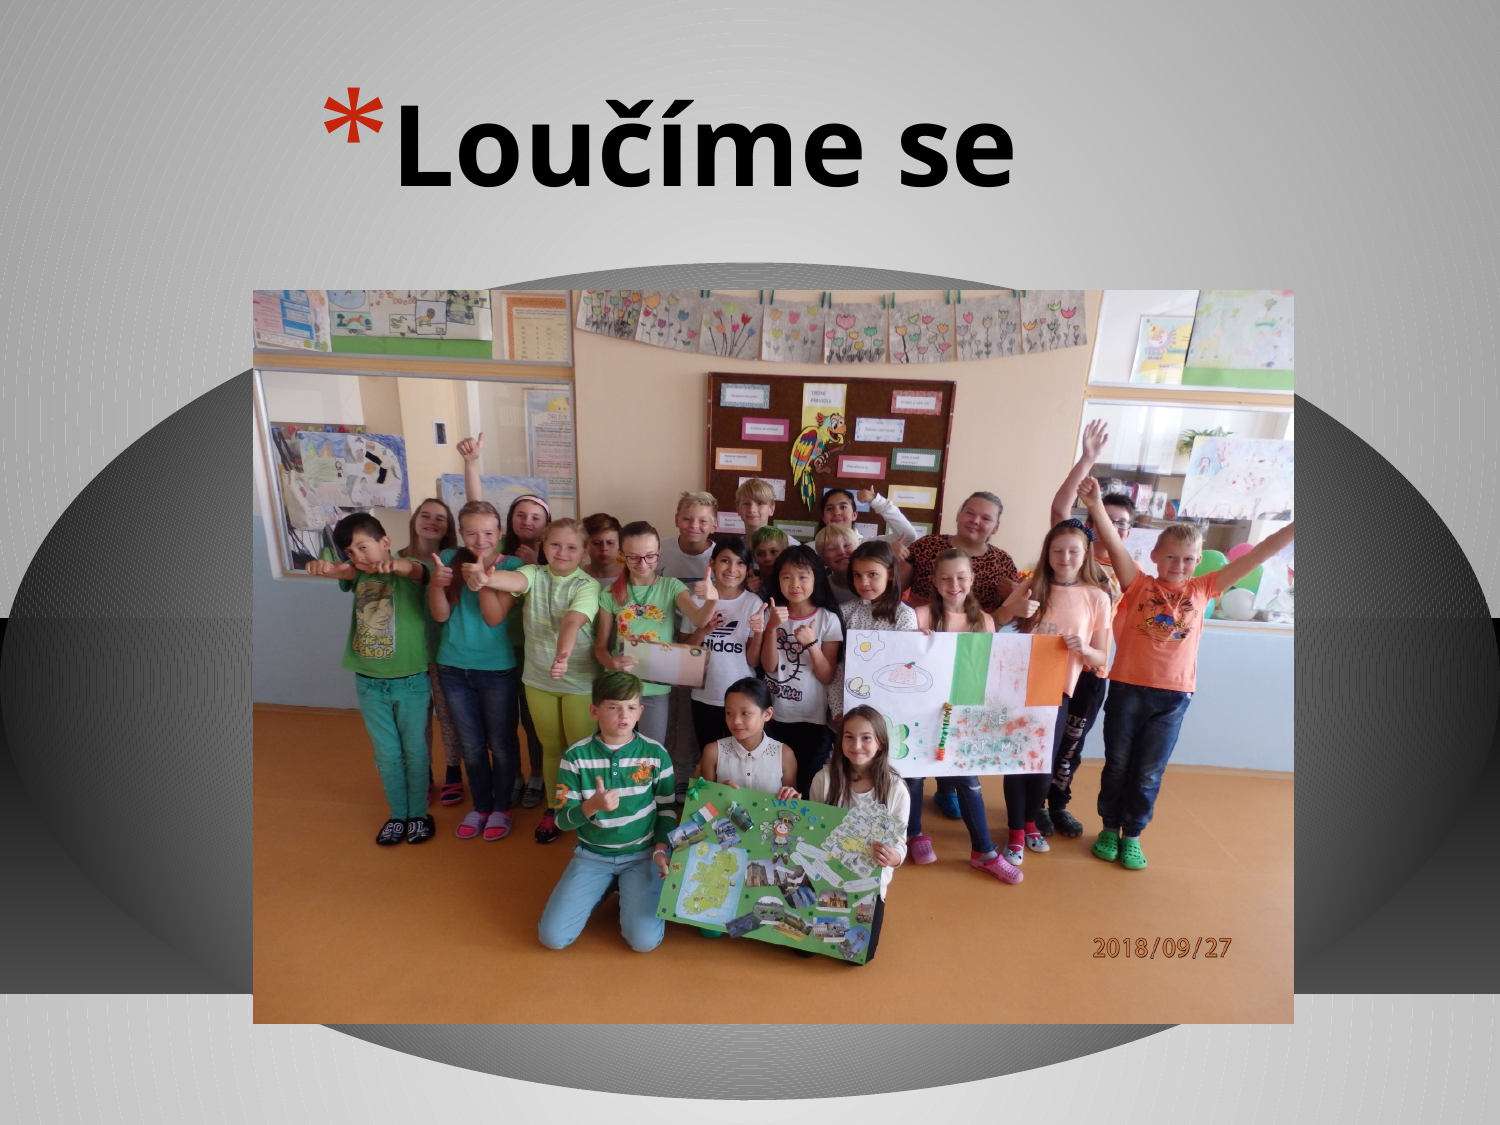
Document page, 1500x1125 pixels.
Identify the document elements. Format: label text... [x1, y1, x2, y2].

picture [253, 290, 1294, 1024]
title Loučíme se [218, 66, 1046, 256]
